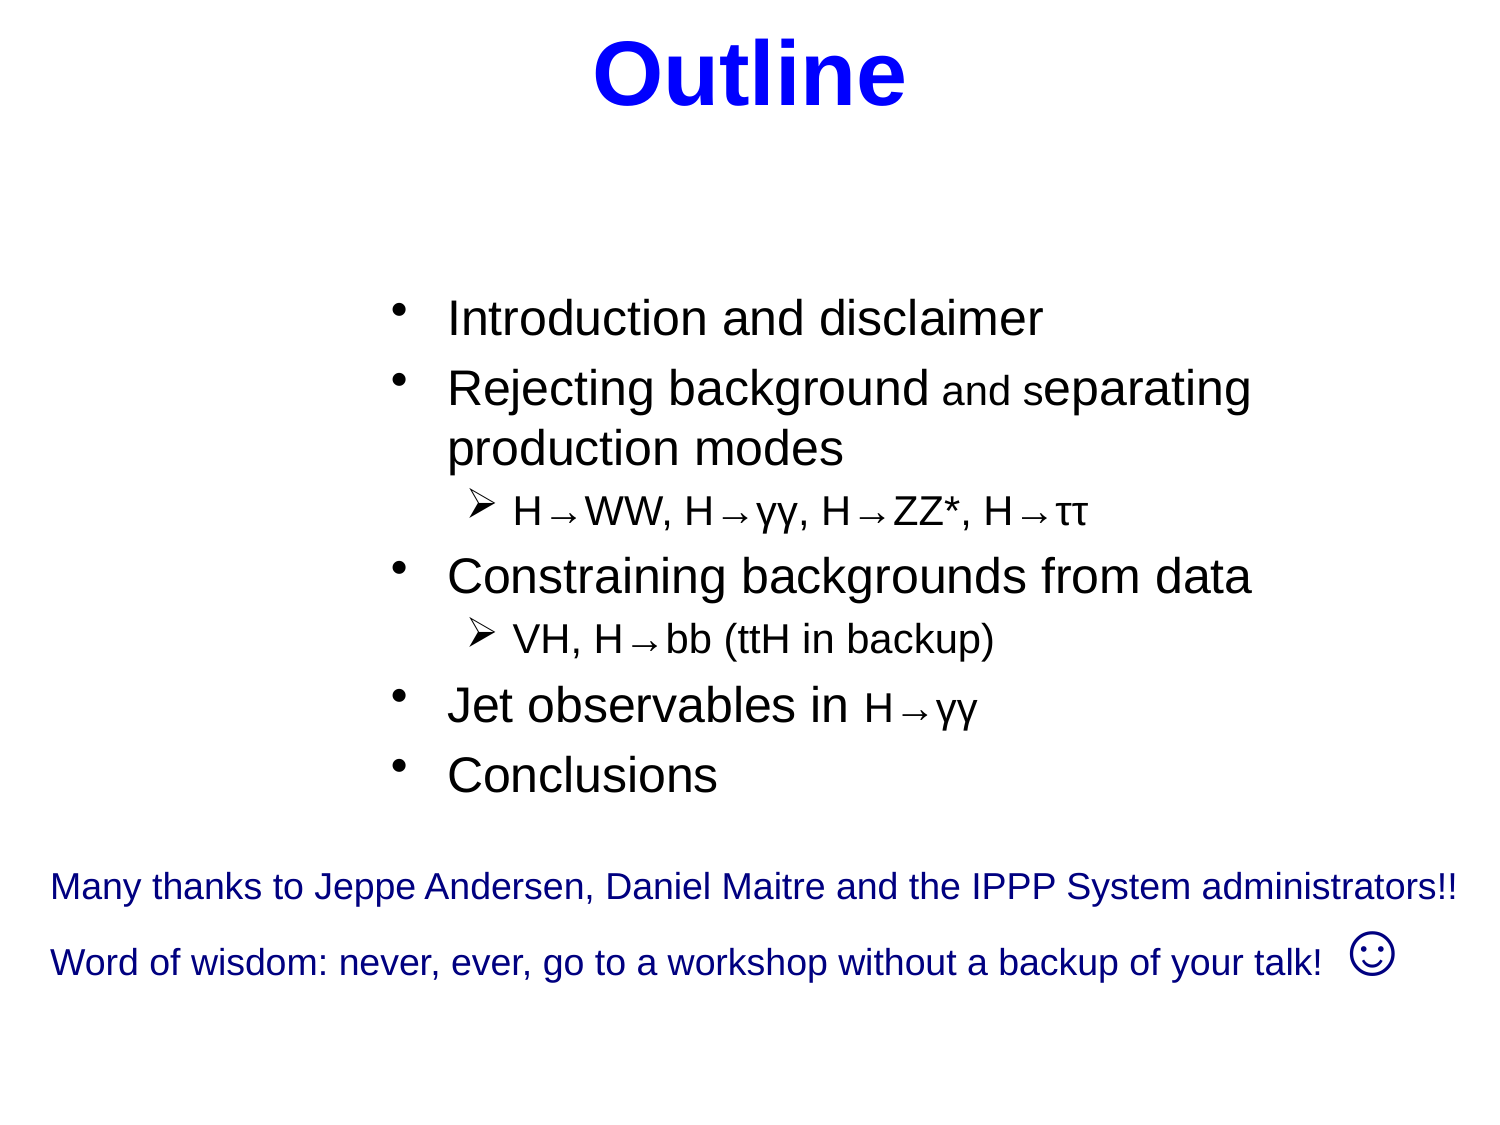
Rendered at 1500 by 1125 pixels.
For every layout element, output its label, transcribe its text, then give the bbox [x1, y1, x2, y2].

list Introduction and disclaimer Rejecting background and separating production modes H→WW, H→γγ, H→ZZ*, H→ττ Constraining backgrounds from data VH, H→bb (ttH in backup) Jet observables in H→γγ Conclusions [375, 277, 1328, 858]
title Outline [172, 0, 1328, 138]
text_box Many thanks to Jeppe Andersen, Daniel Maitre and the IPPP System administrators!! Word of wisdom: never, ever, go to a workshop without a backup of your talk! ☺ [35, 858, 1500, 999]
